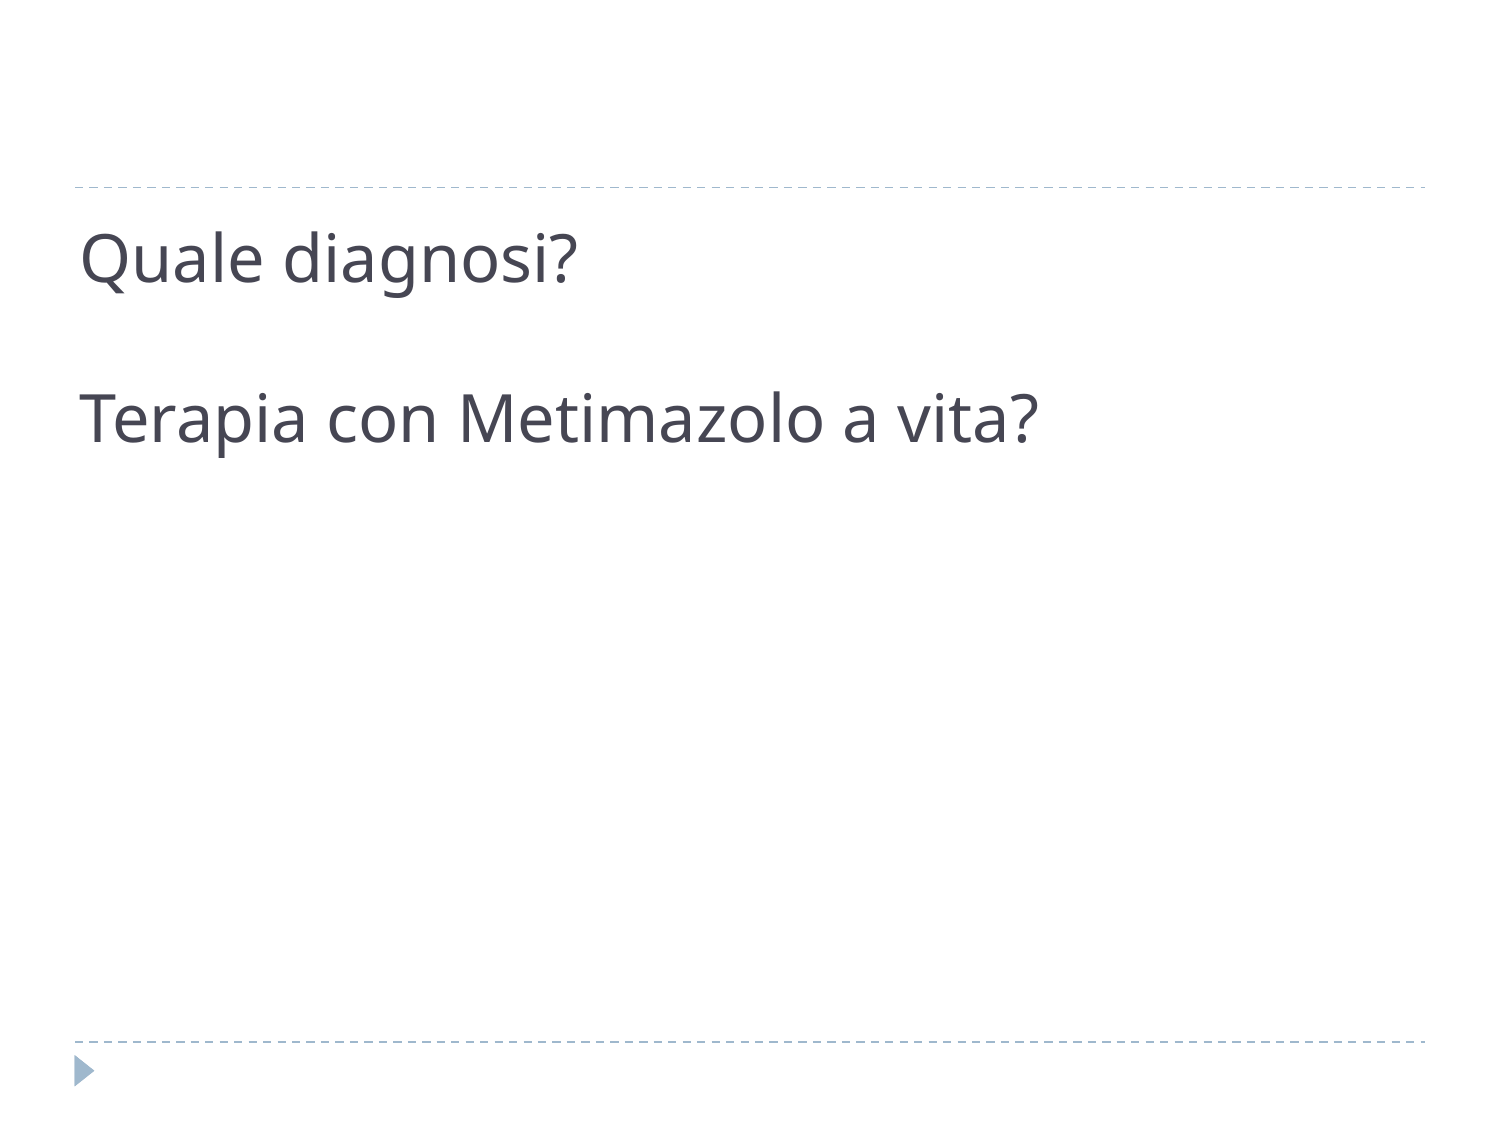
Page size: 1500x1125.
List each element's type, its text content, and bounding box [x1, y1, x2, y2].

title Quale diagnosi? Terapia con Metimazolo a vita? [64, 208, 1415, 858]
